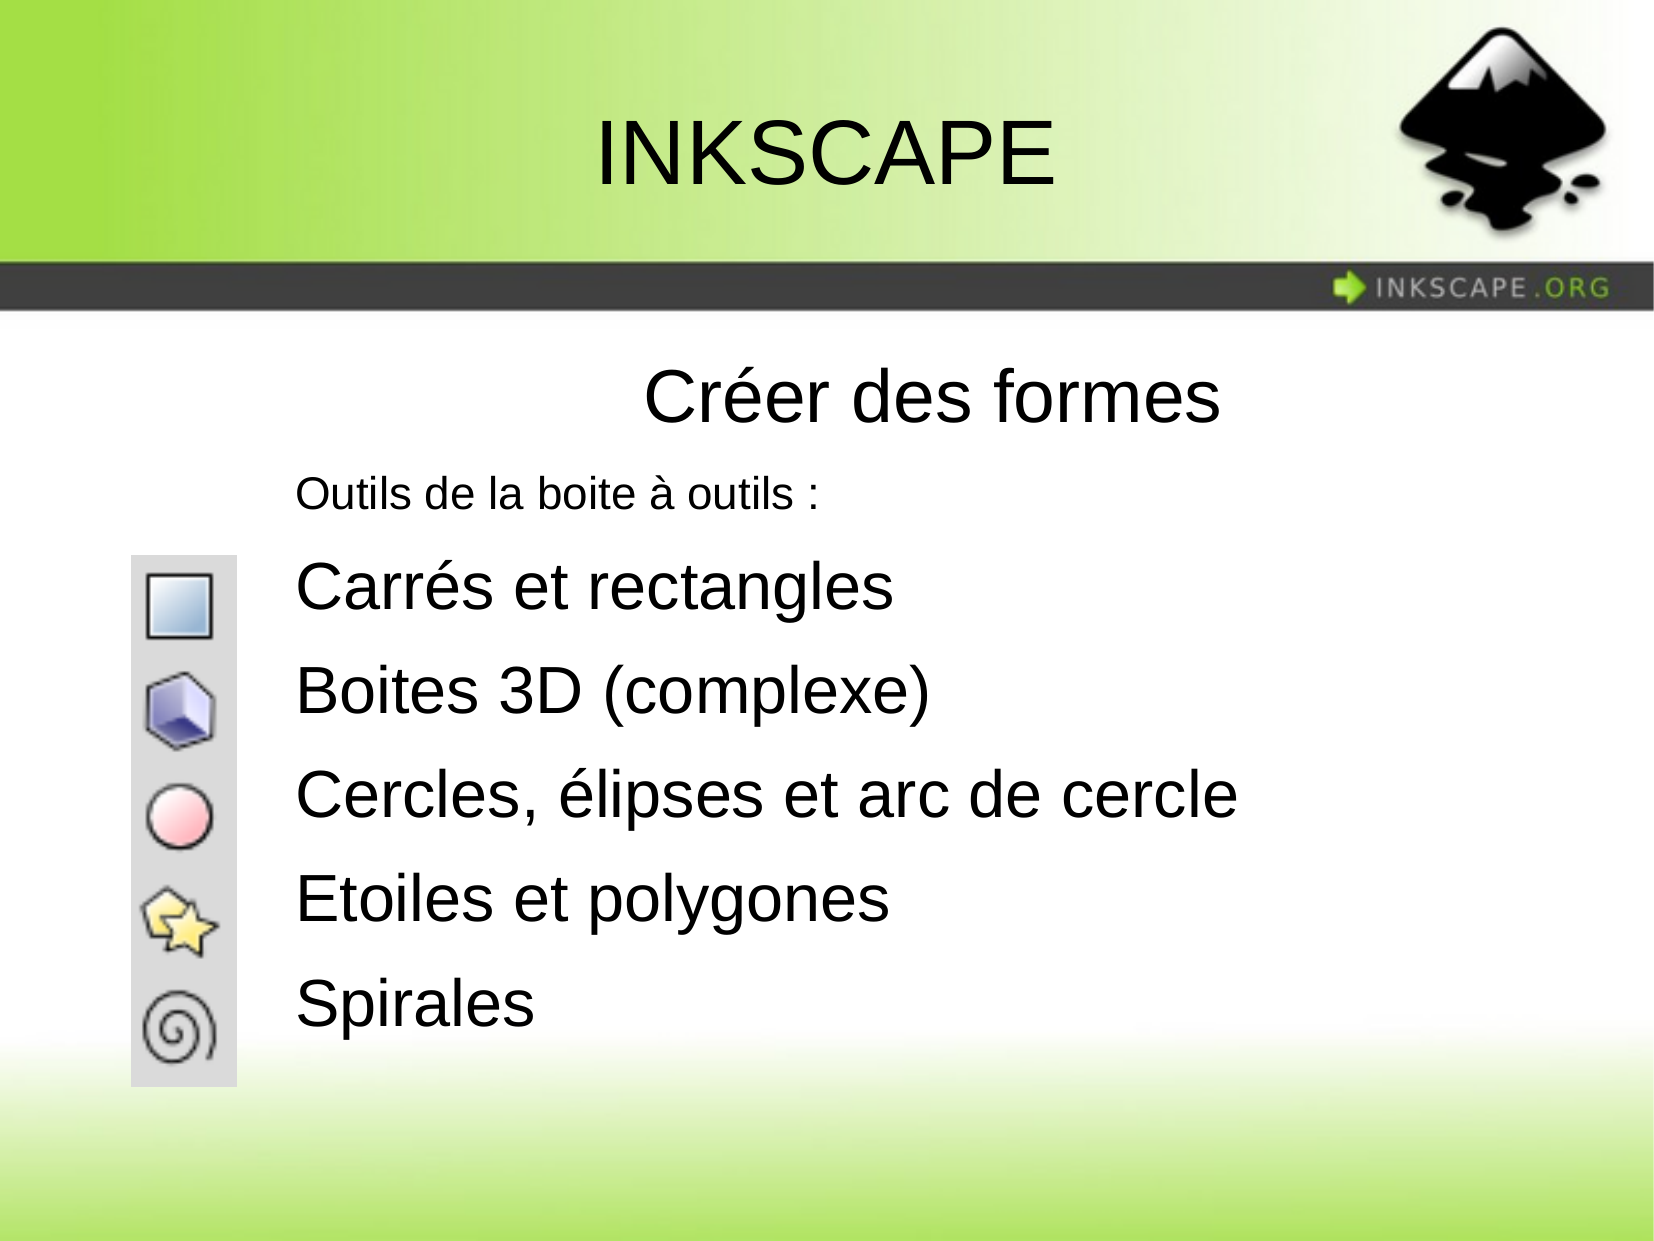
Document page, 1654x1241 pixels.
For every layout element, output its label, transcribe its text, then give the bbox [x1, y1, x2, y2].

list Créer des formes Outils de la boite à outils : Carrés et rectangles Boites 3D (complexe) Cercles, élipses et arc de cercle Etoiles et polygones Spirales [295, 354, 1571, 1211]
picture [0, 0, 1654, 1241]
title INKSCAPE [82, 49, 1571, 257]
